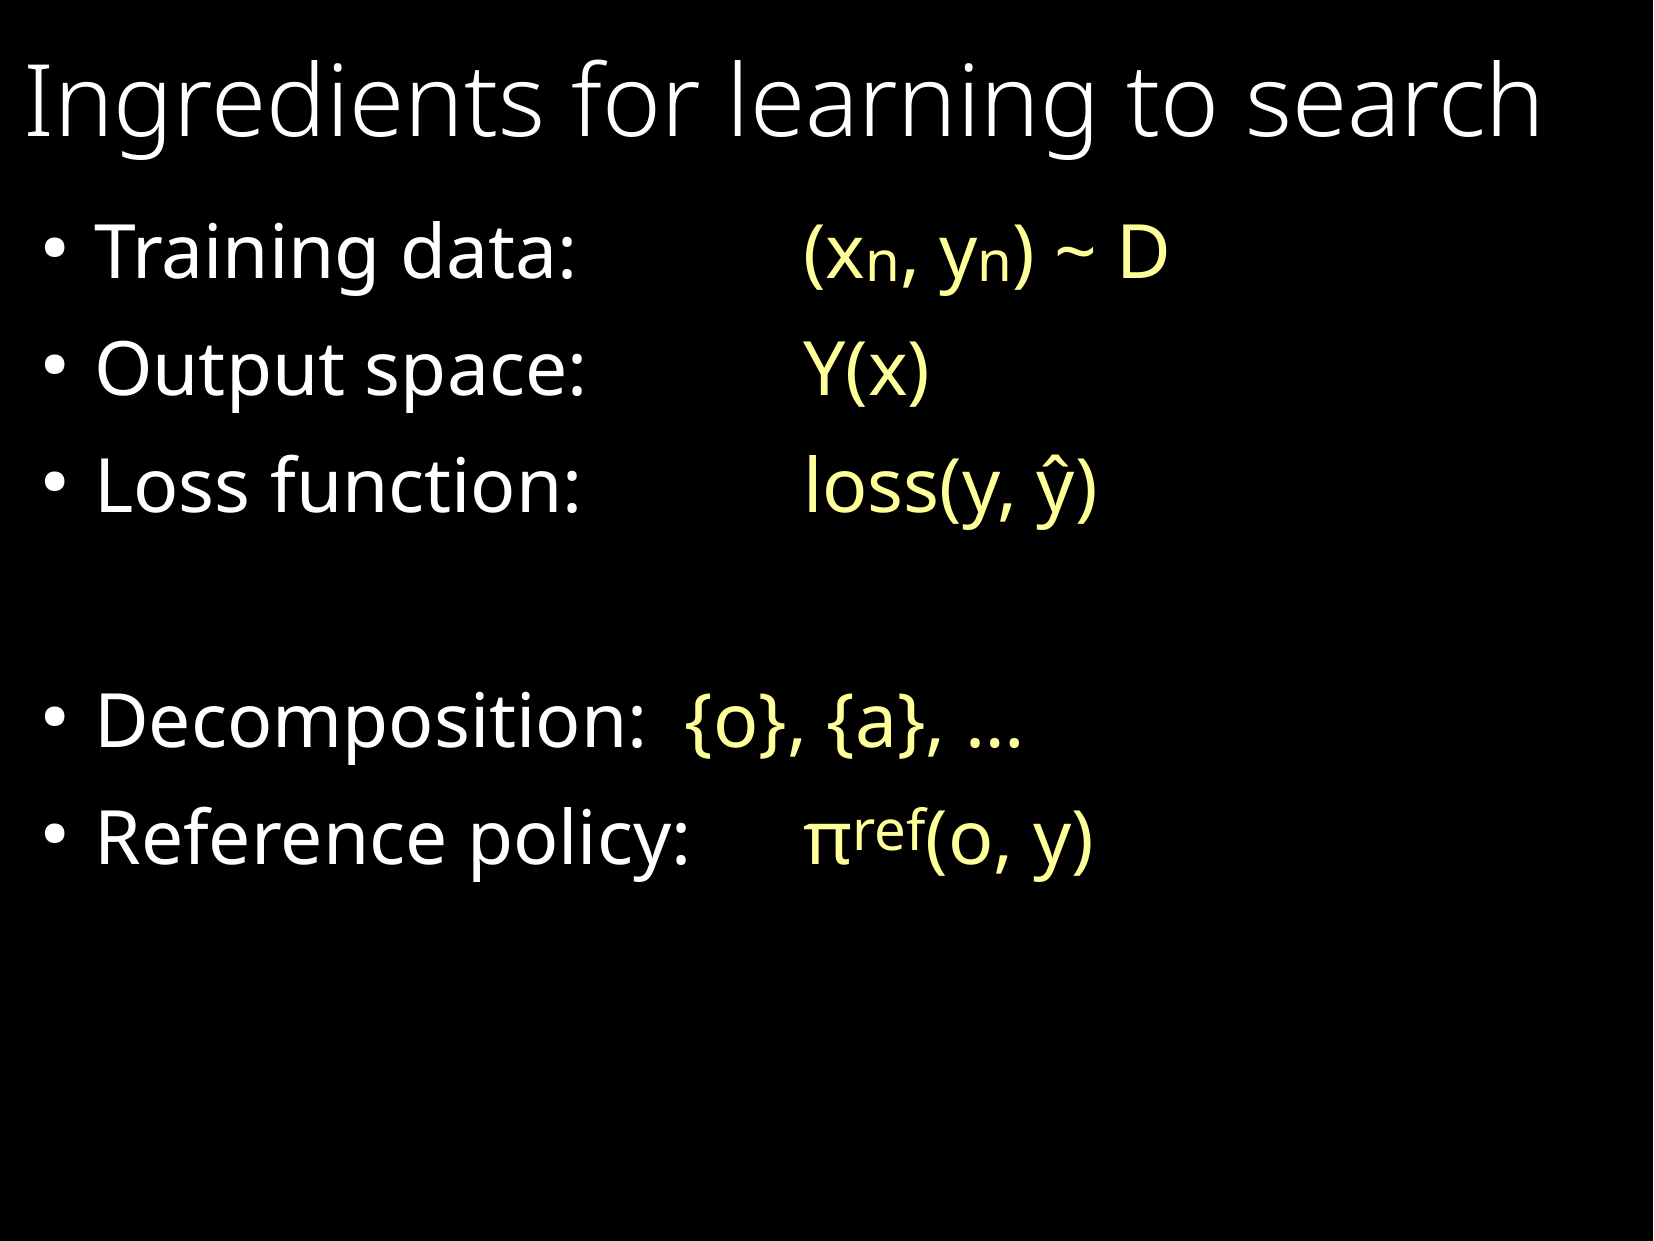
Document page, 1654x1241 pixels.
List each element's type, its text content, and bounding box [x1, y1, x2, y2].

list Training data: (xn, yn) ~ D Output space: Y(x) Loss function: loss(y, ŷ) Decomposition: {o}, {a}, … Reference policy: πref(o, y) [23, 198, 1630, 1215]
title Ingredients for learning to search [23, 25, 1630, 171]
